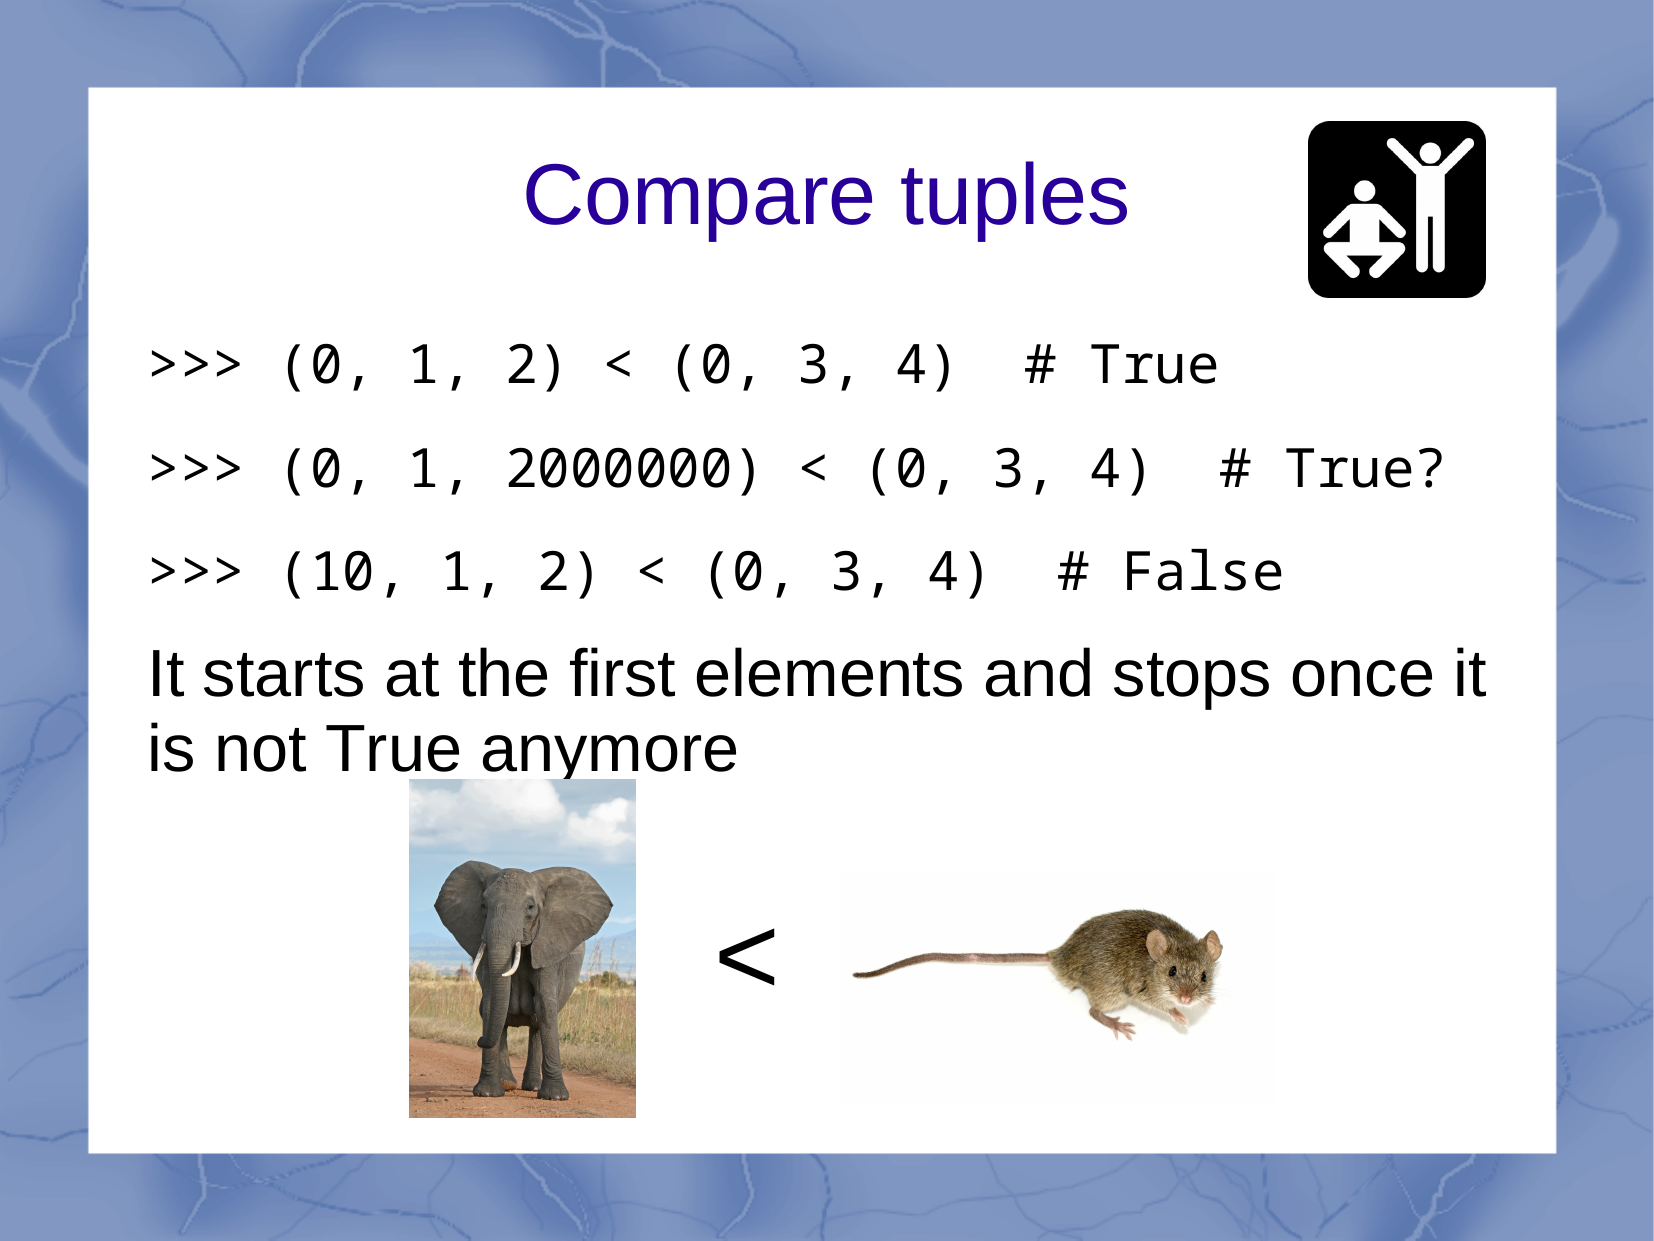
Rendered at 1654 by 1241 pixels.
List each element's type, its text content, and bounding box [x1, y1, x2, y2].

text_box < [699, 885, 796, 1026]
title Compare tuples [118, 90, 1536, 298]
list >>> (0, 1, 2) < (0, 3, 4) # True >>> (0, 1, 2000000) < (0, 3, 4) # True? >>> (10, 1, 2) < (0, 3, 4) # False It starts at the first elements and stops once it is not True anymore [147, 325, 1506, 1045]
picture [0, 0, 1654, 1241]
